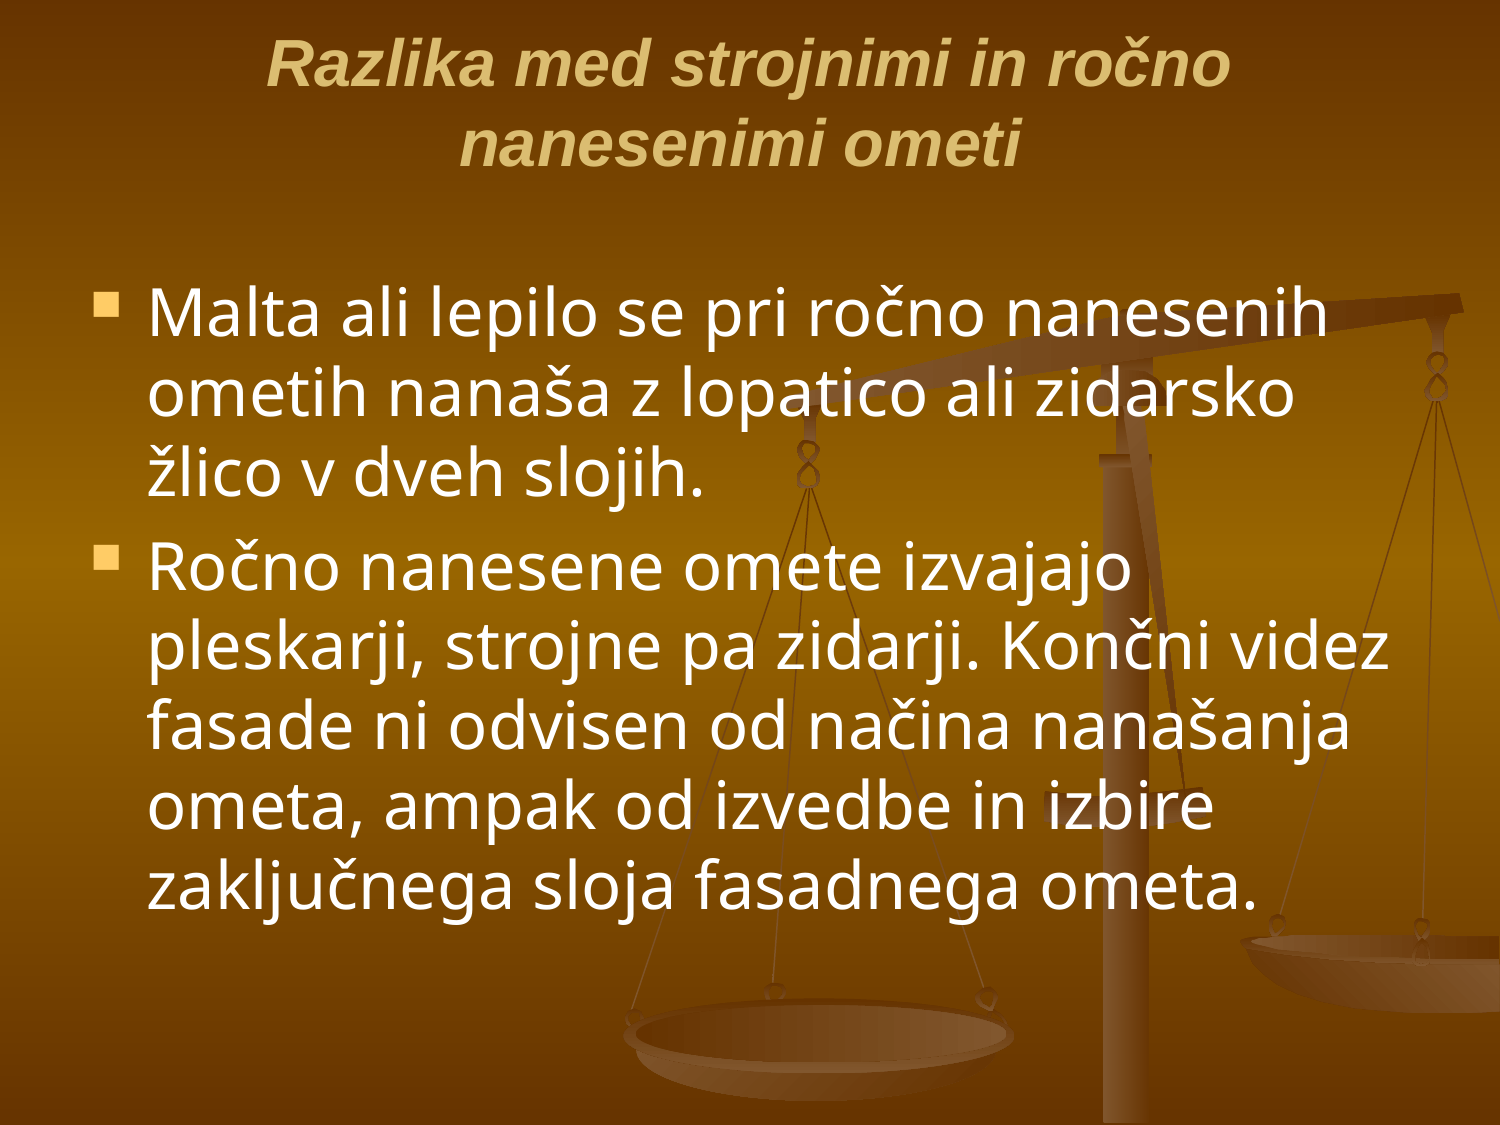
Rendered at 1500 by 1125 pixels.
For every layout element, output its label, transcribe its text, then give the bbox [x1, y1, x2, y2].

title Razlika med strojnimi in ročno nanesenimi ometi [75, 45, 1425, 234]
list Malta ali lepilo se pri ročno nanesenih ometih nanaša z lopatico ali zidarsko žlico v dveh slojih. Ročno nanesene omete izvajajo pleskarji, strojne pa zidarji. Končni videz fasade ni odvisen od načina nanašanja ometa, ampak od izvedbe in izbire zaključnega sloja fasadnega ometa. [75, 262, 1425, 1006]
